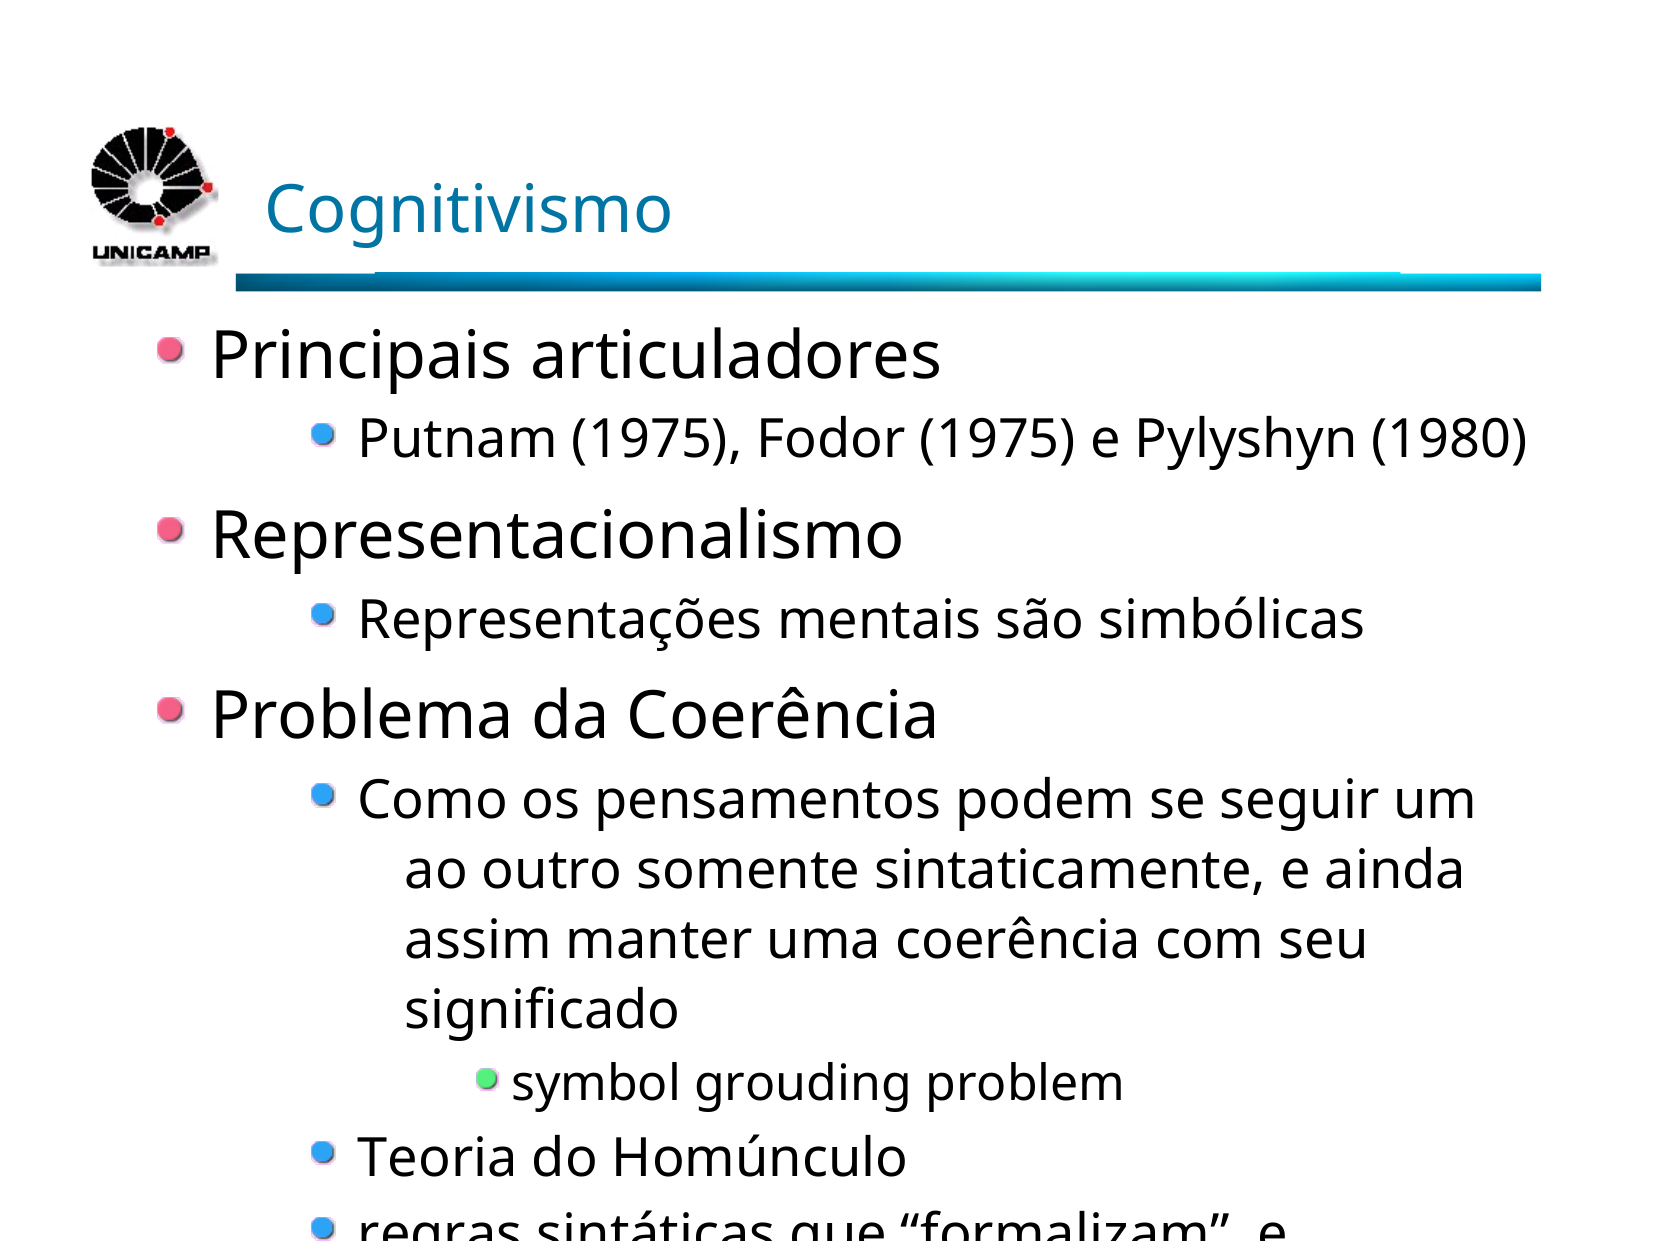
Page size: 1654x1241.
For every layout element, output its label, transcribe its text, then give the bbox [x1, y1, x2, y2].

picture [125, 272, 1654, 295]
list Principais articuladores Putnam (1975), Fodor (1975) e Pylyshyn (1980) Representacionalismo Representações mentais são simbólicas Problema da Coerência Como os pensamentos podem se seguir um ao outro somente sintaticamente, e ainda assim manter uma coerência com seu significado symbol grouding problem Teoria do Homúnculo regras sintáticas que “formalizam” e “computam” propriedades semânticas [121, 309, 1534, 1182]
picture [310, 1216, 337, 1241]
title Cognitivismo [264, 42, 1534, 250]
